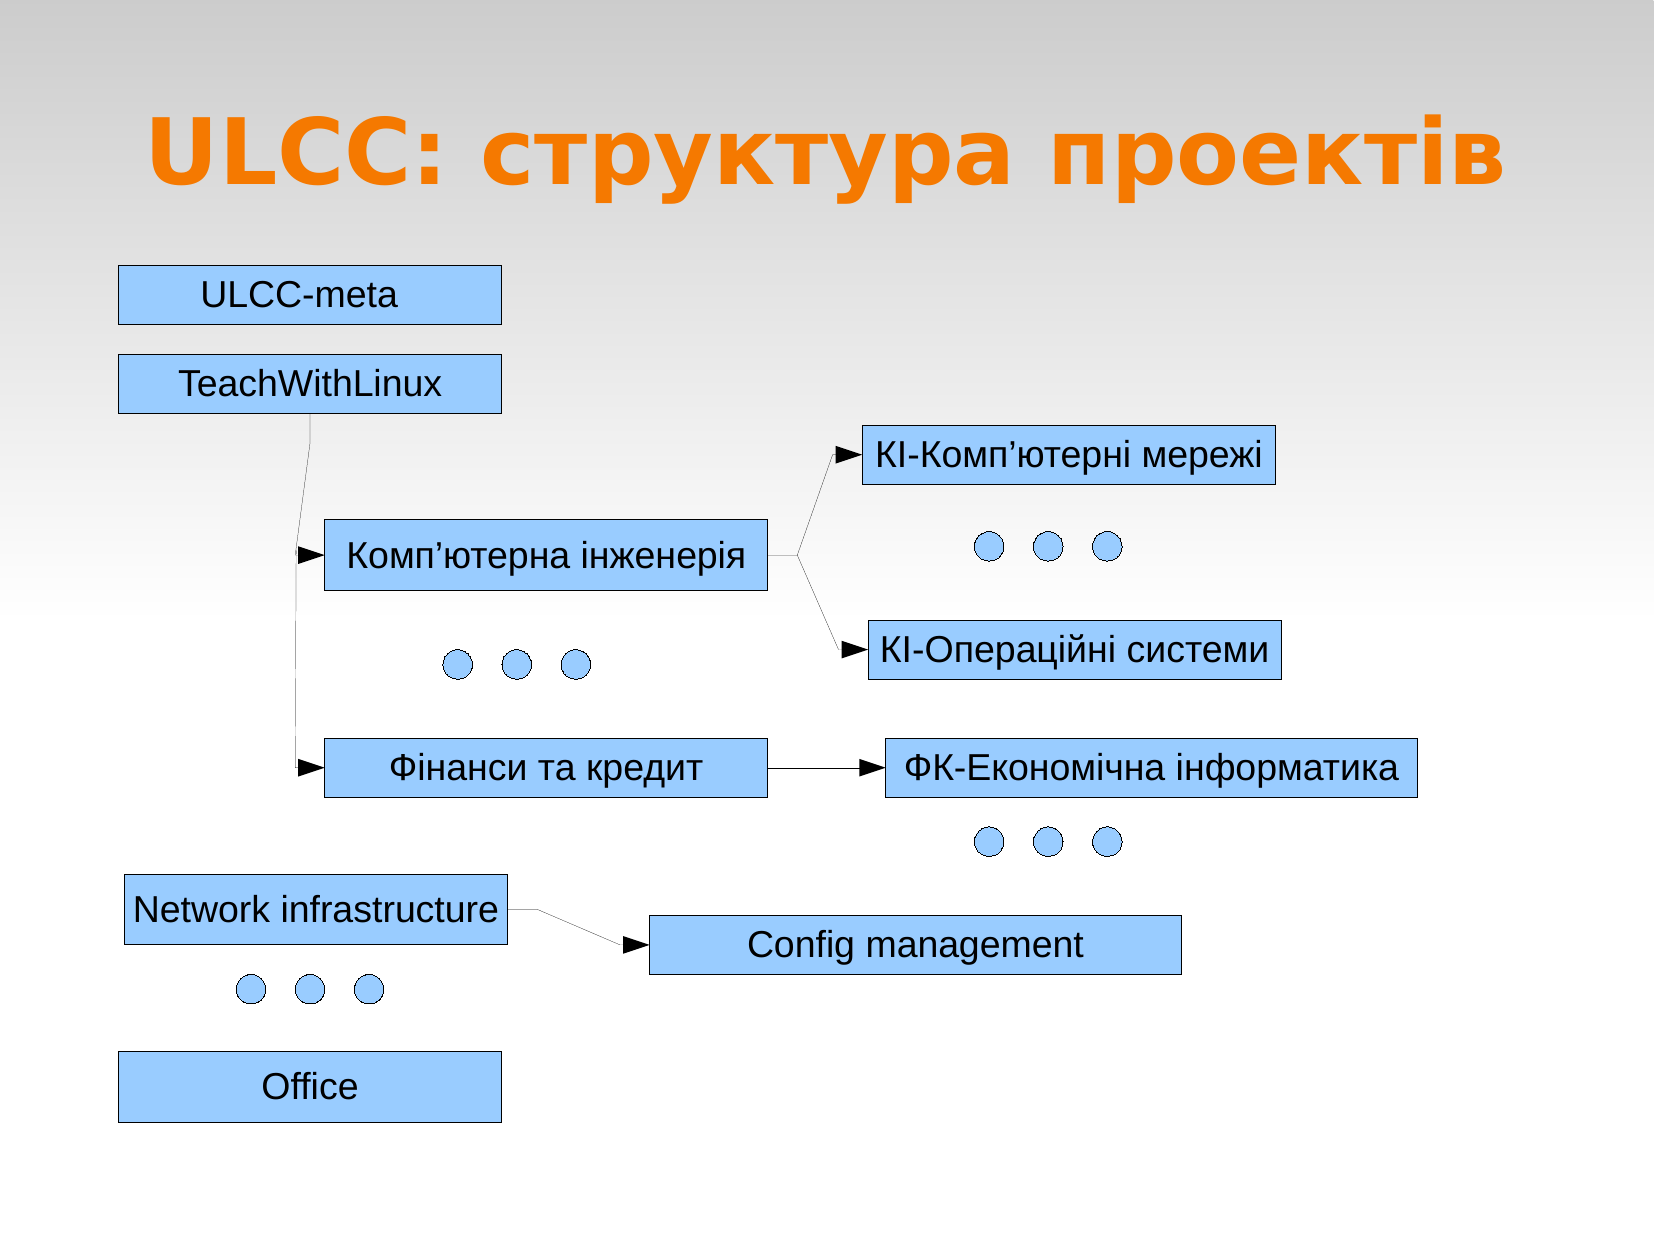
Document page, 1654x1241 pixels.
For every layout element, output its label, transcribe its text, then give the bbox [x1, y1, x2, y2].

text_box [236, 974, 266, 1004]
text_box Комп’ютерна інженерія [324, 519, 768, 591]
text_box TeachWithLinux [118, 354, 502, 414]
title ULCC: структура проектів [82, 56, 1571, 250]
text_box [561, 649, 591, 680]
text_box [1092, 531, 1123, 562]
text_box ULCC-meta [185, 265, 414, 323]
text_box [501, 649, 532, 680]
text_box КІ-Комп’ютерні мережі [862, 425, 1276, 485]
text_box Office [118, 1051, 502, 1123]
text_box [974, 531, 1004, 562]
text_box [1092, 826, 1123, 857]
text_box Network infrastructure [124, 874, 508, 945]
text_box [974, 826, 1004, 857]
text_box КІ-Операційні системи [868, 620, 1282, 680]
text_box [354, 974, 384, 1004]
text_box [1033, 531, 1064, 562]
text_box [118, 265, 502, 325]
text_box [442, 649, 473, 680]
text_box [295, 974, 325, 1004]
text_box Фінанси та кредит [324, 738, 768, 798]
text_box [1033, 826, 1064, 857]
text_box Config management [649, 915, 1182, 975]
text_box ФК-Економічна інформатика [885, 738, 1418, 798]
